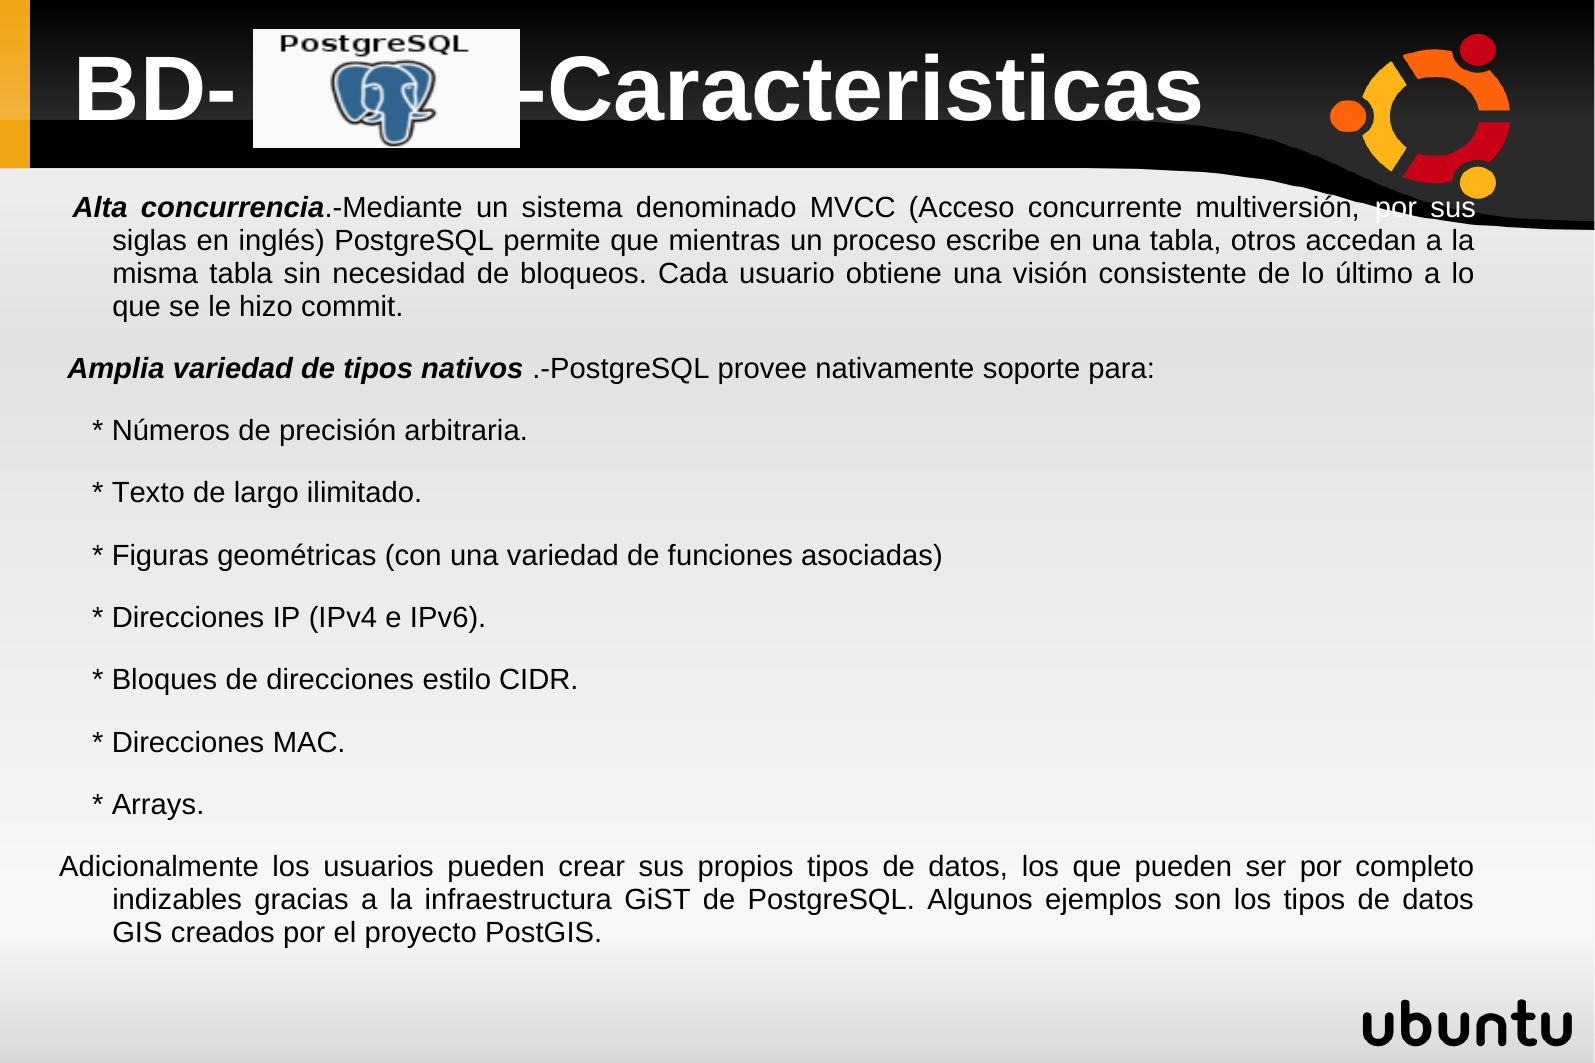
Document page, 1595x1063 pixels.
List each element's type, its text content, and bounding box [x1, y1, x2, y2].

picture [0, 0, 1595, 1063]
title BD- -Caracteristicas [74, 7, 1510, 171]
list Alta concurrencia.-Mediante un sistema denominado MVCC (Acceso concurrente multiversión, por sus siglas en inglés) PostgreSQL permite que mientras un proceso escribe en una tabla, otros accedan a la misma tabla sin necesidad de bloqueos. Cada usuario obtiene una visión consistente de lo último a lo que se le hizo commit. Amplia variedad de tipos nativos .-PostgreSQL provee nativamente soporte para: * Números de precisión arbitraria. * Texto de largo ilimitado. * Figuras geométricas (con una variedad de funciones asociadas) * Direcciones IP (IPv4 e IPv6). * Bloques de direcciones estilo CIDR. * Direcciones MAC. * Arrays. Adicionalmente los usuarios pueden crear sus propios tipos de datos, los que pueden ser por completo indizables gracias a la infraestructura GiST de PostgreSQL. Algunos ejemplos son los tipos de datos GIS creados por el proyecto PostGIS. [41, 191, 1477, 1006]
